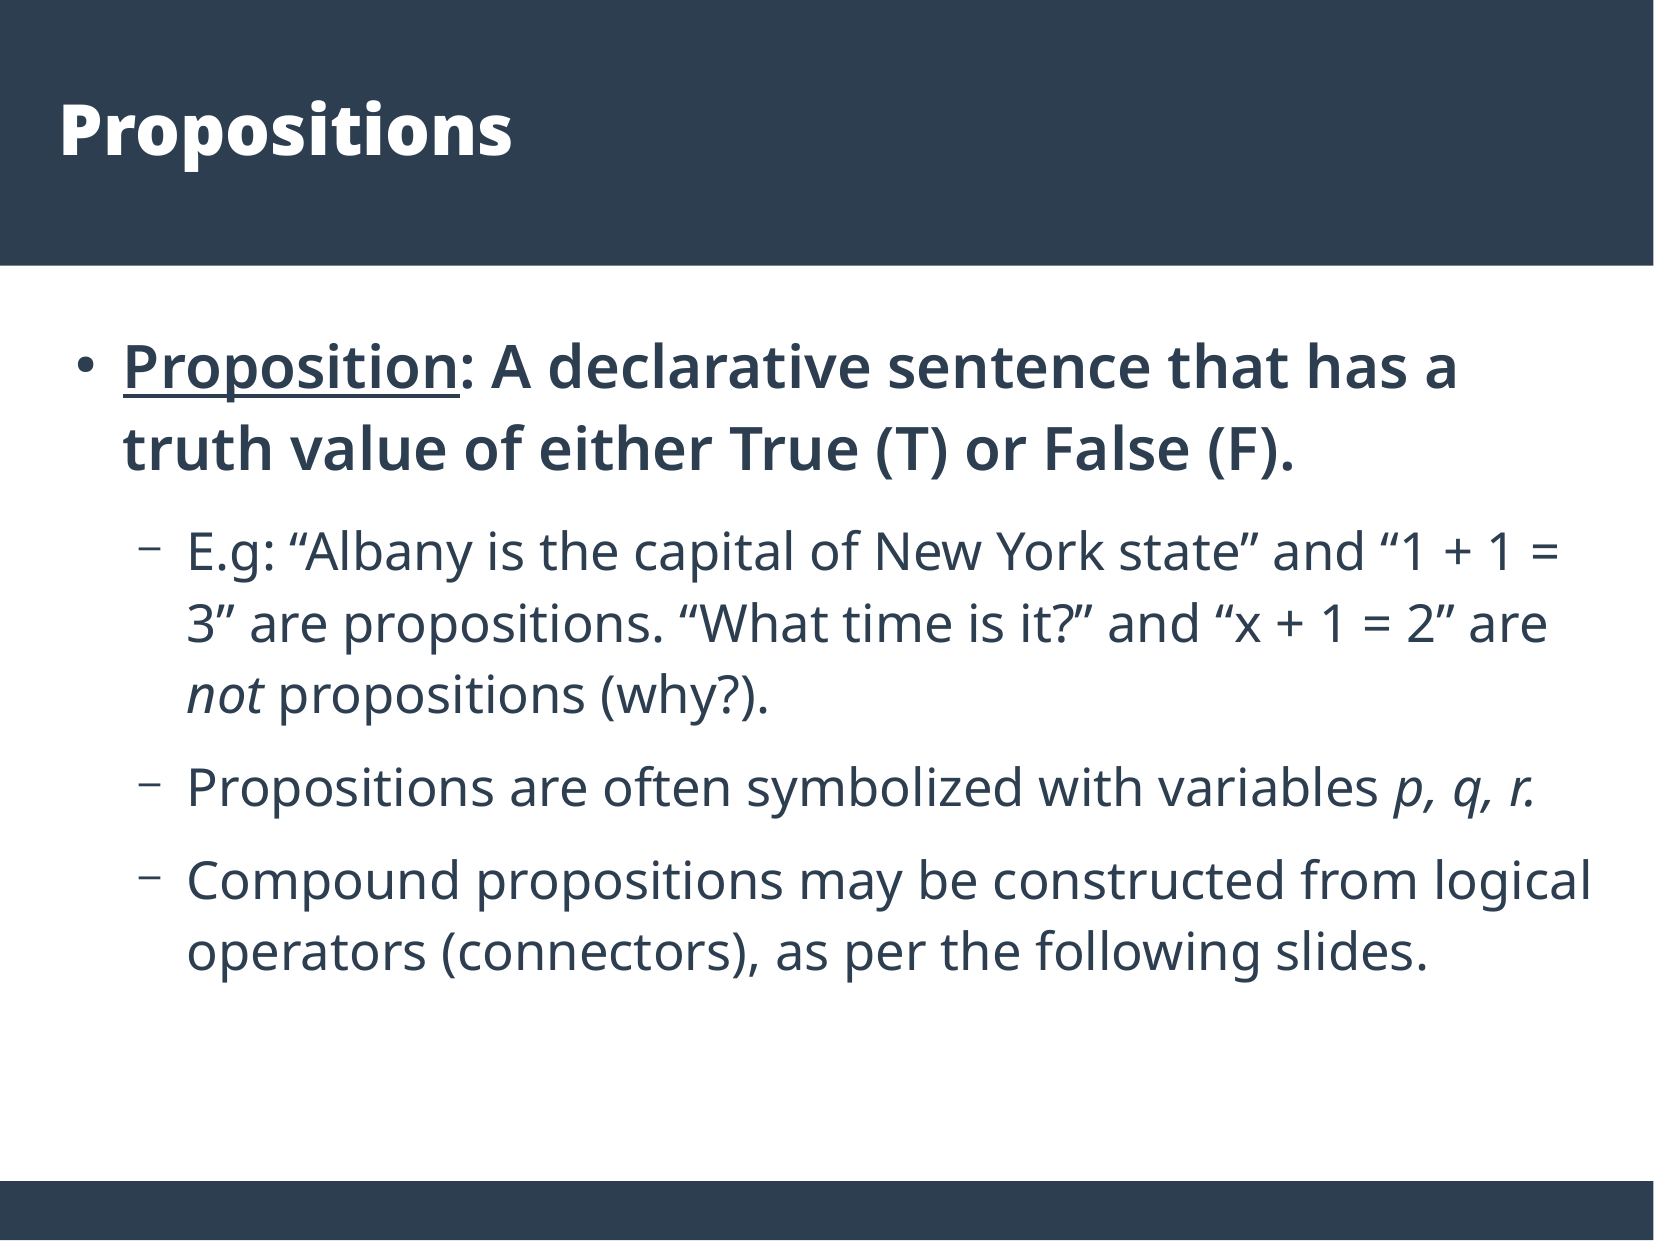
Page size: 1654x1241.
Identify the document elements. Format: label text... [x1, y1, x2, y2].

title Propositions [59, 49, 1595, 207]
list Proposition: A declarative sentence that has a truth value of either True (T) or False (F). E.g: “Albany is the capital of New York state” and “1 + 1 = 3” are propositions. “What time is it?” and “x + 1 = 2” are not propositions (why?). Propositions are often symbolized with variables p, q, r. Compound propositions may be constructed from logical operators (connectors), as per the following slides. [59, 324, 1595, 1051]
